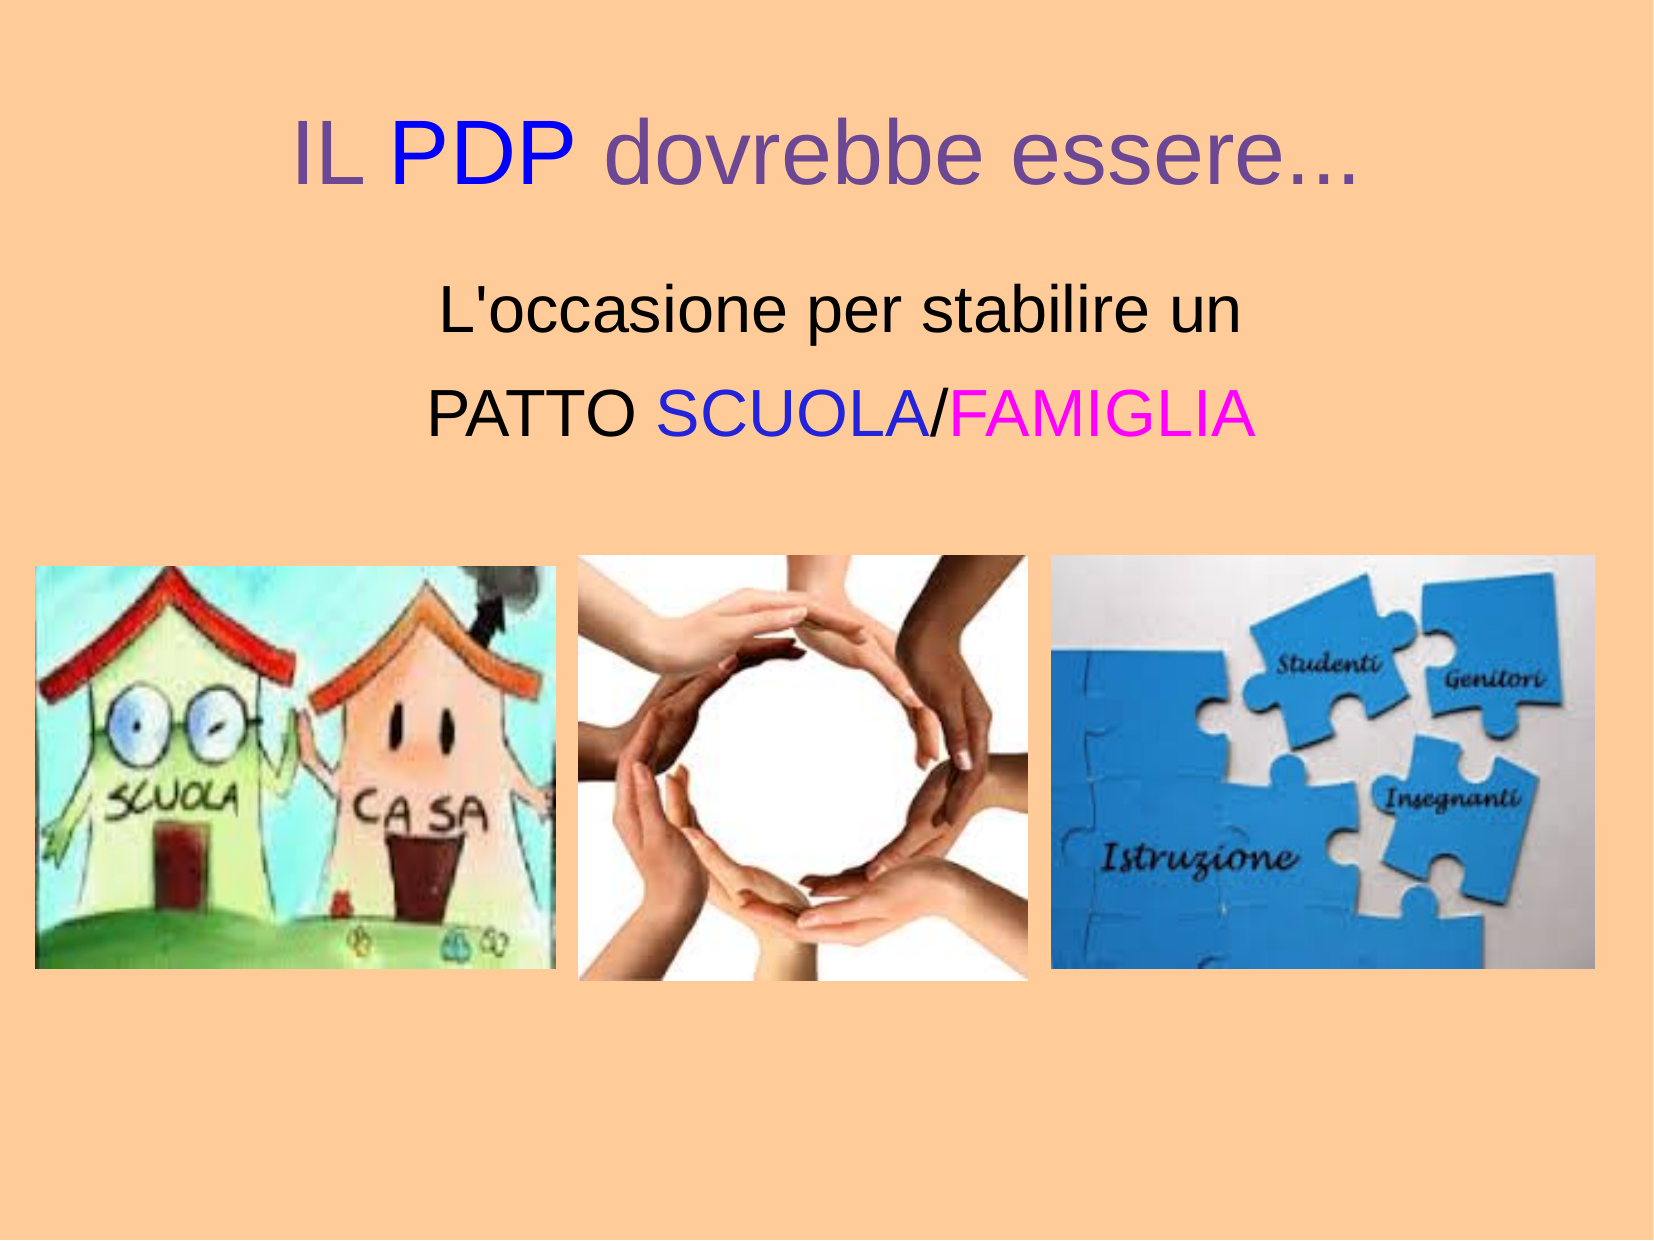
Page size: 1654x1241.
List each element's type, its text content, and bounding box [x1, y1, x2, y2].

picture [35, 566, 556, 969]
picture [578, 555, 1028, 981]
title IL PDP dovrebbe essere... [82, 49, 1571, 257]
list L'occasione per stabilire un PATTO SCUOLA/FAMIGLIA [188, 271, 1441, 851]
picture [1051, 555, 1595, 969]
